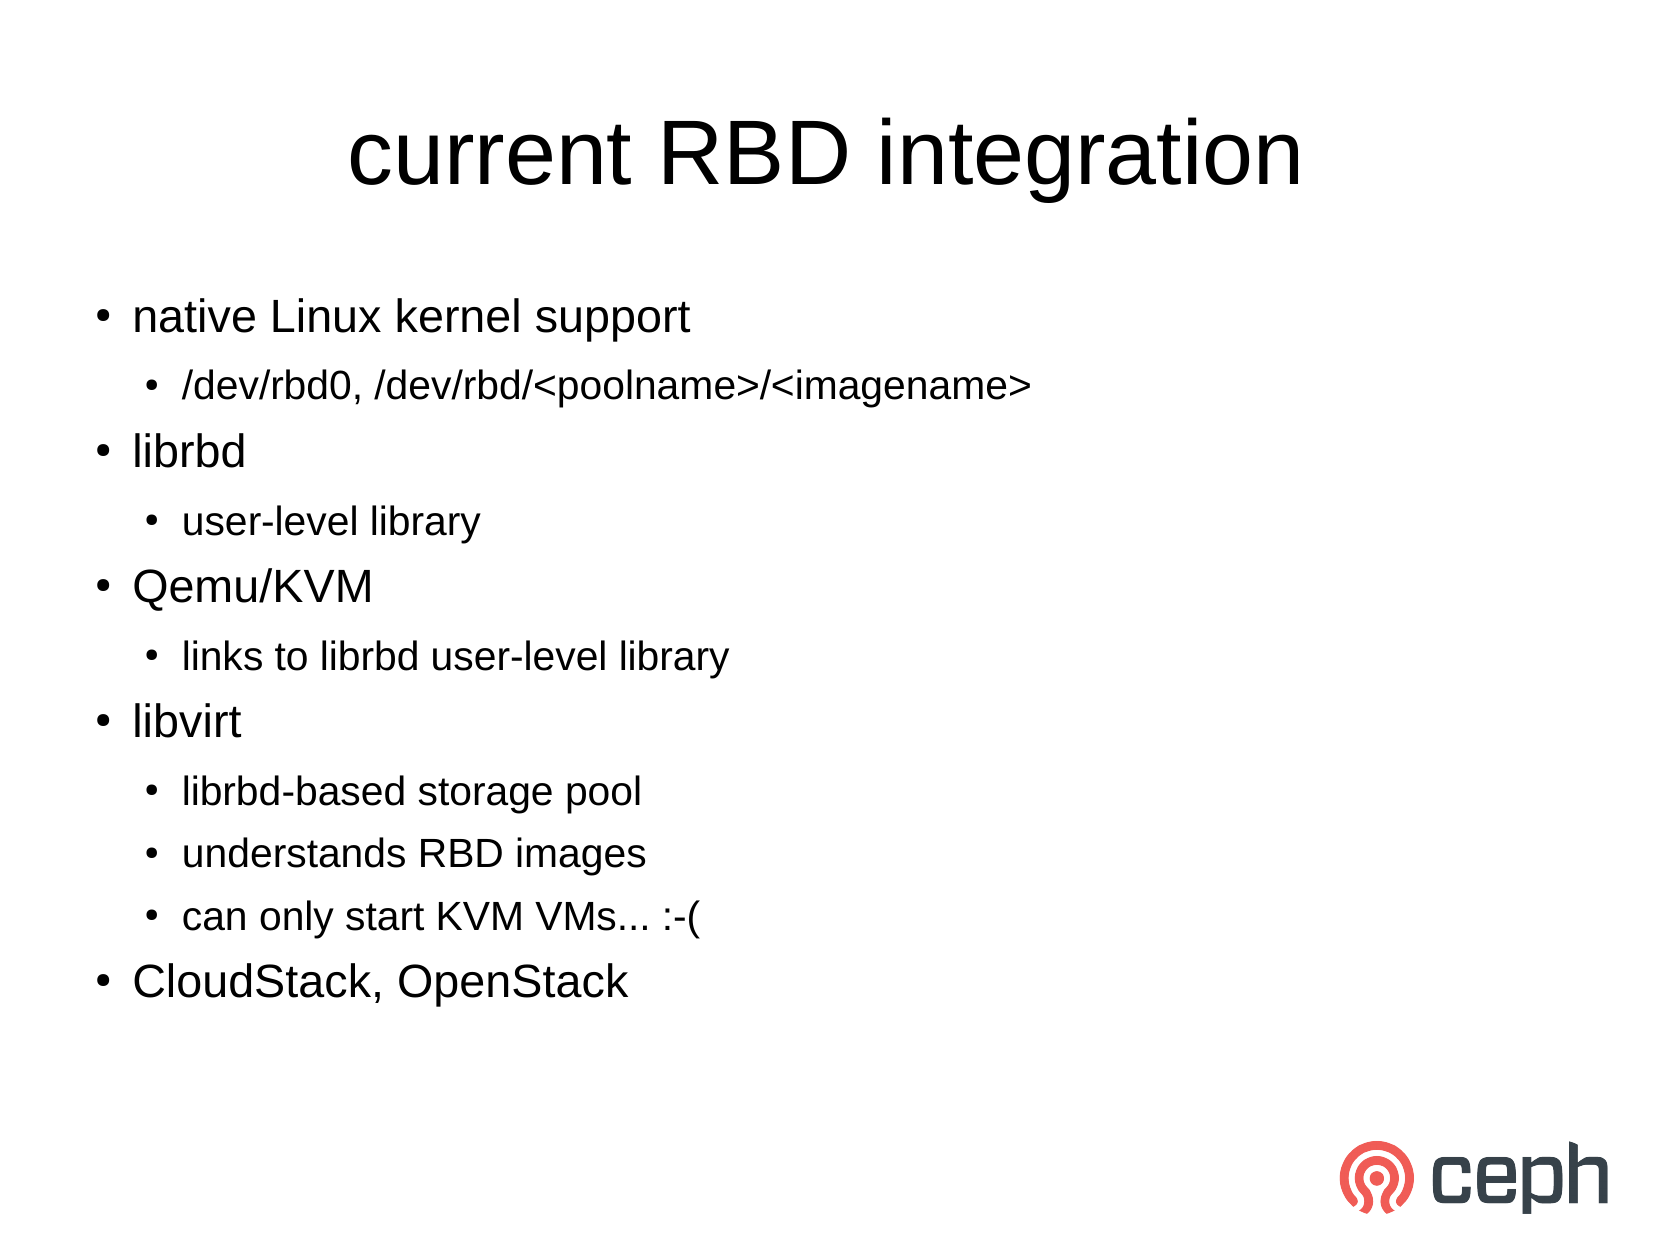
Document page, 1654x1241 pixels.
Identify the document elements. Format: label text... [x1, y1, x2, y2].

list native Linux kernel support /dev/rbd0, /dev/rbd/<poolname>/<imagename> librbd user-level library Qemu/KVM links to librbd user-level library libvirt librbd-based storage pool understands RBD images can only start KVM VMs... :-( CloudStack, OpenStack [82, 290, 1571, 1010]
picture [1293, 1095, 1654, 1241]
title current RBD integration [82, 49, 1571, 257]
